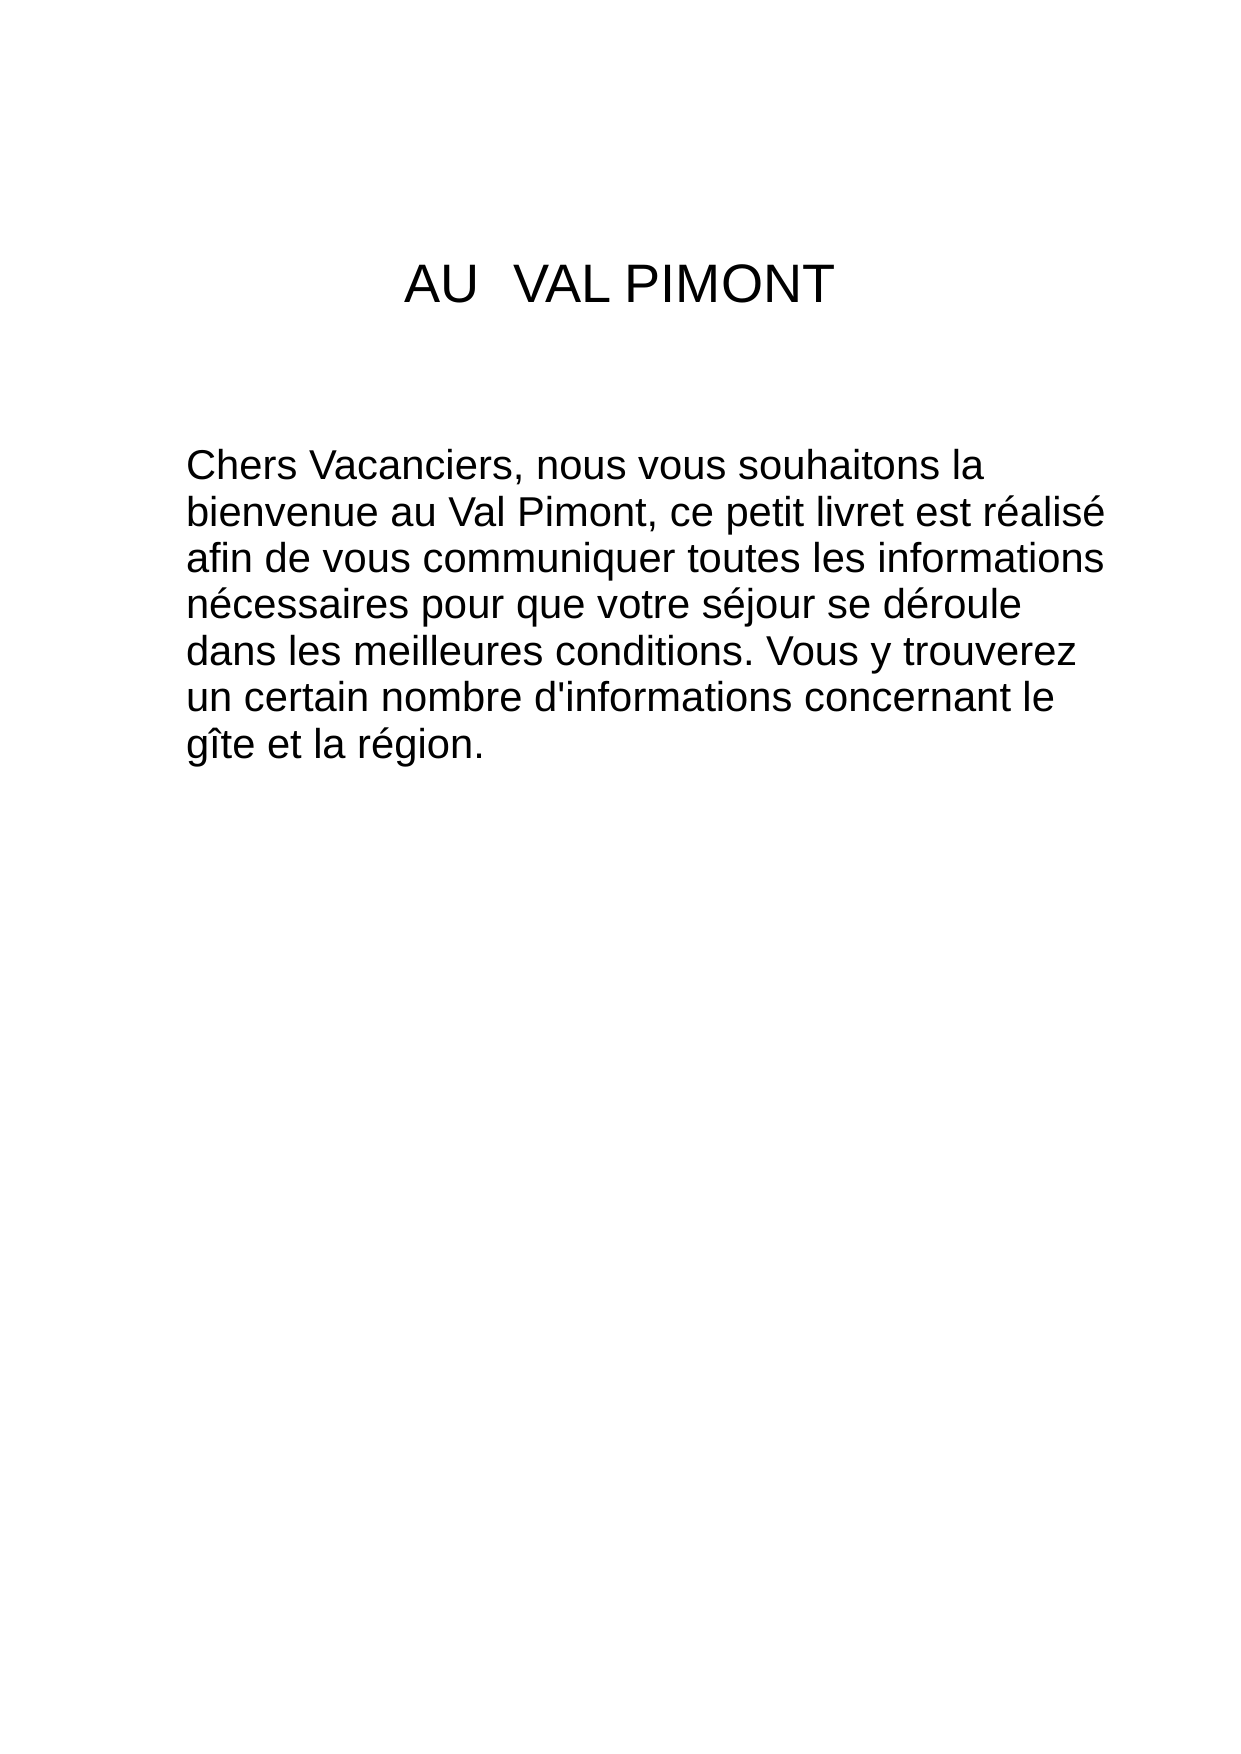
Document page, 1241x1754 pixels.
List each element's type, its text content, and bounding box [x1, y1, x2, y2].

list Chers Vacanciers, nous vous souhaitons la bienvenue au Val Pimont, ce petit livret est réalisé afin de vous communiquer toutes les informations nécessaires pour que votre séjour se déroule dans les meilleures conditions. Vous y trouverez un certain nombre d'informations concernant le gîte et la région. [115, 441, 1125, 1522]
title AU VAL PIMONT [115, 124, 1125, 398]
